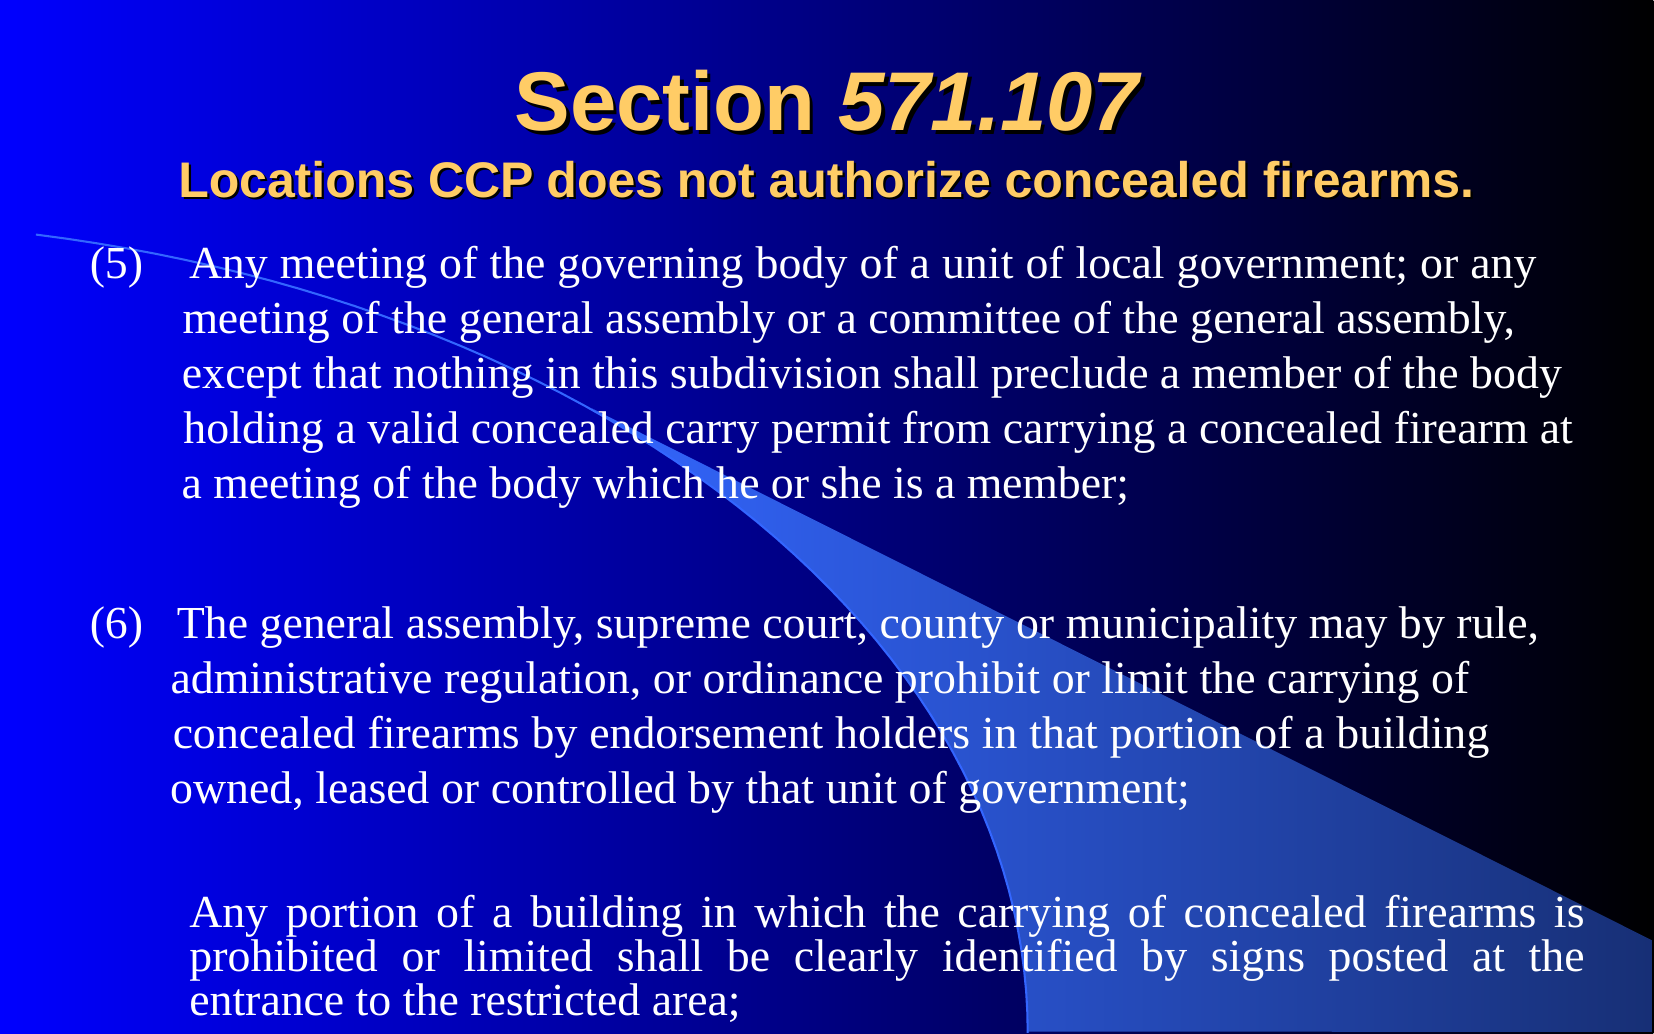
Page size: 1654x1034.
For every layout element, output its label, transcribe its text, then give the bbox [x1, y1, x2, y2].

list (5) Any meeting of the governing body of a unit of local government; or any meeting of the general assembly or a committee of the general assembly, except that nothing in this subdivision shall preclude a member of the body holding a valid concealed carry permit from carrying a concealed firearm at a meeting of the body which he or she is a member; (6) The general assembly, supreme court, county or municipality may by rule, administrative regulation, or ordinance prohibit or limit the carrying of concealed firearms by endorsement holders in that portion of a building owned, leased or controlled by that unit of government; Any portion of a building in which the carrying of concealed firearms is prohibited or limited shall be clearly identified by signs posted at the entrance to the restricted area; [75, 225, 1601, 1034]
title Section 571.107 Locations CCP does not authorize concealed firearms. [82, 39, 1571, 216]
